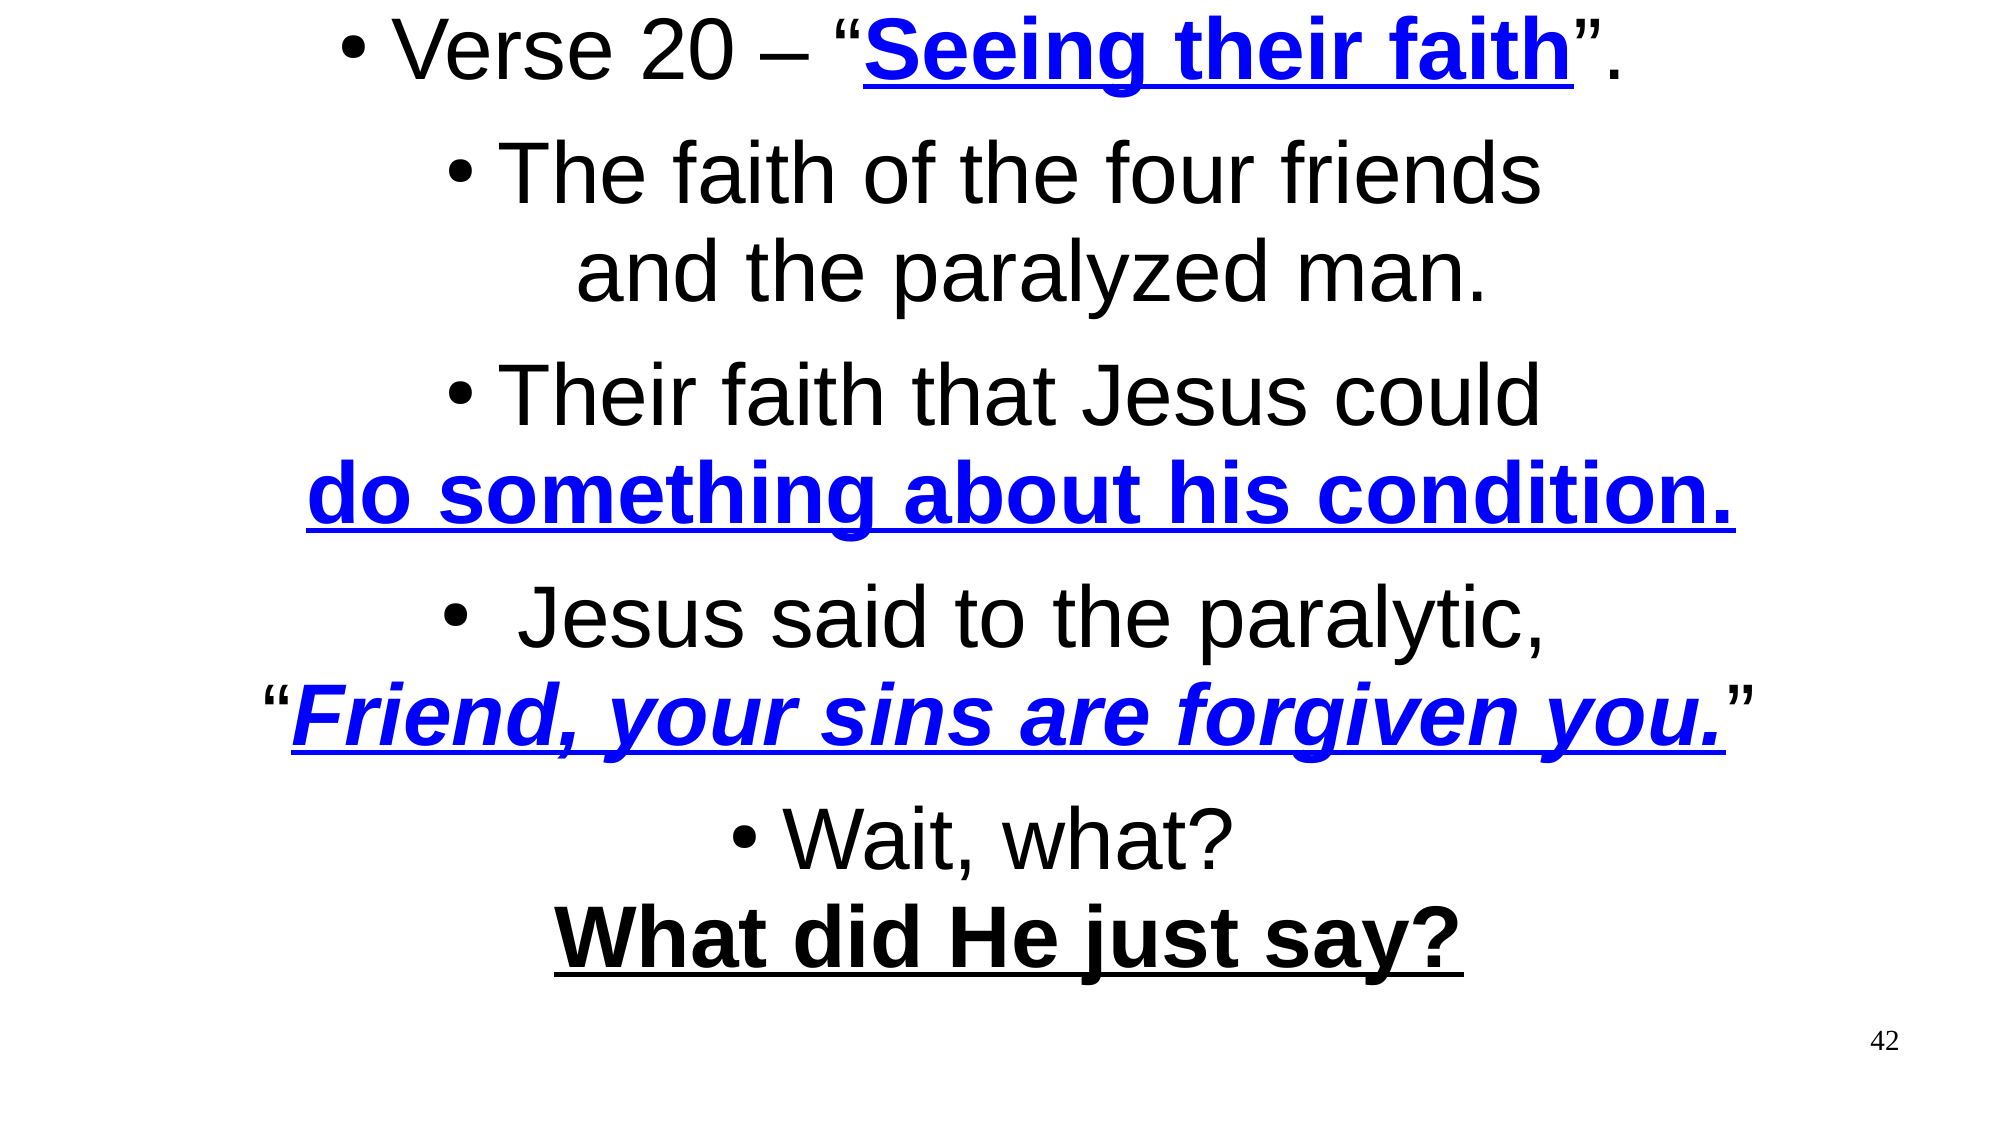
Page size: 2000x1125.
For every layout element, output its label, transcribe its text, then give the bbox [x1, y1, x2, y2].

list Verse 20 – “Seeing their faith”. The faith of the four friends and the paralyzed man. Their faith that Jesus could do something about his condition. Jesus said to the paralytic, “Friend, your sins are forgiven you.” Wait, what? What did He just say? [0, 0, 1996, 1123]
